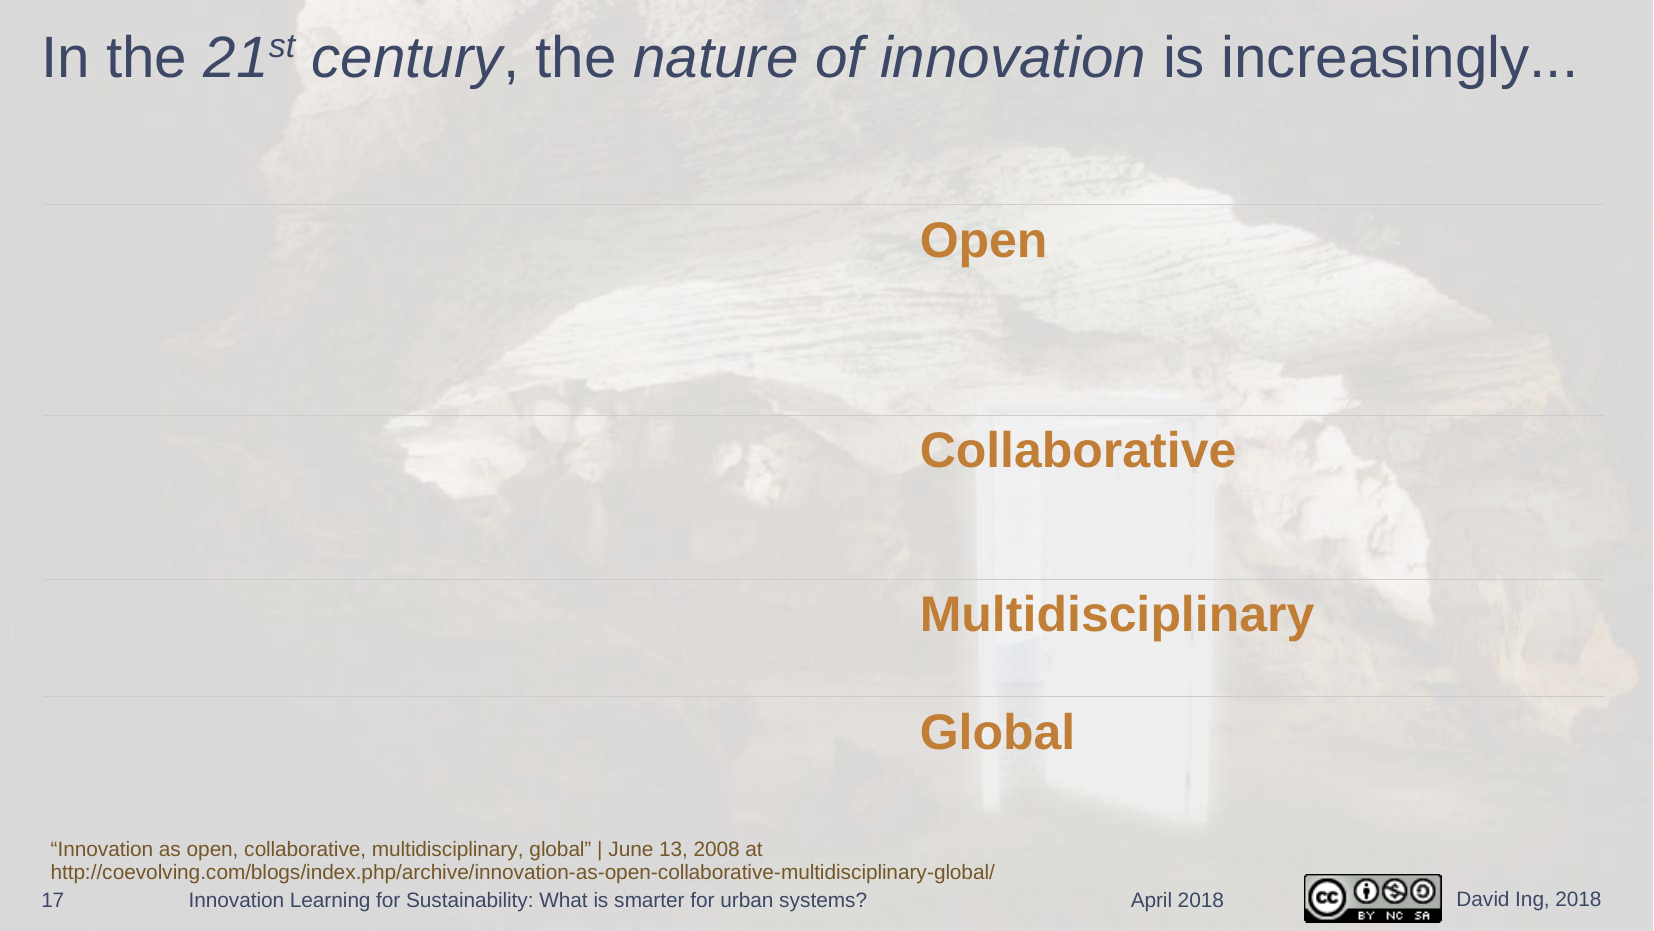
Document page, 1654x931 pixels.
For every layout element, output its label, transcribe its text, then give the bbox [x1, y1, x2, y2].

title In the 21st century, the nature of innovation is increasingly... [41, 30, 1613, 126]
table_cell [43, 580, 678, 696]
table_cell [678, 416, 905, 579]
table_cell [43, 416, 678, 579]
text_box “Innovation as open, collaborative, multidisciplinary, global” | June 13, 2008 at http://coevolving.com/blogs/index.php/archive/innovation-as-open-collaborative-multidisciplinary-global/ [35, 830, 1567, 892]
picture [1304, 892, 1442, 923]
table_header [43, 133, 678, 204]
table_cell [43, 205, 678, 415]
table_cell Collaborative [905, 416, 1604, 579]
table_cell [678, 580, 905, 696]
table_cell [678, 697, 905, 814]
table_cell [43, 697, 678, 814]
table_cell Multidisciplinary [905, 580, 1604, 696]
text_box Value-elevating co-creation Providers and customer mutually experience, and then improve [0, 0, 1653, 931]
table_cell Open [905, 205, 1604, 415]
table_cell [678, 205, 905, 415]
table_header [905, 133, 1604, 204]
table_header [678, 133, 905, 204]
table_cell Global [905, 697, 1604, 814]
